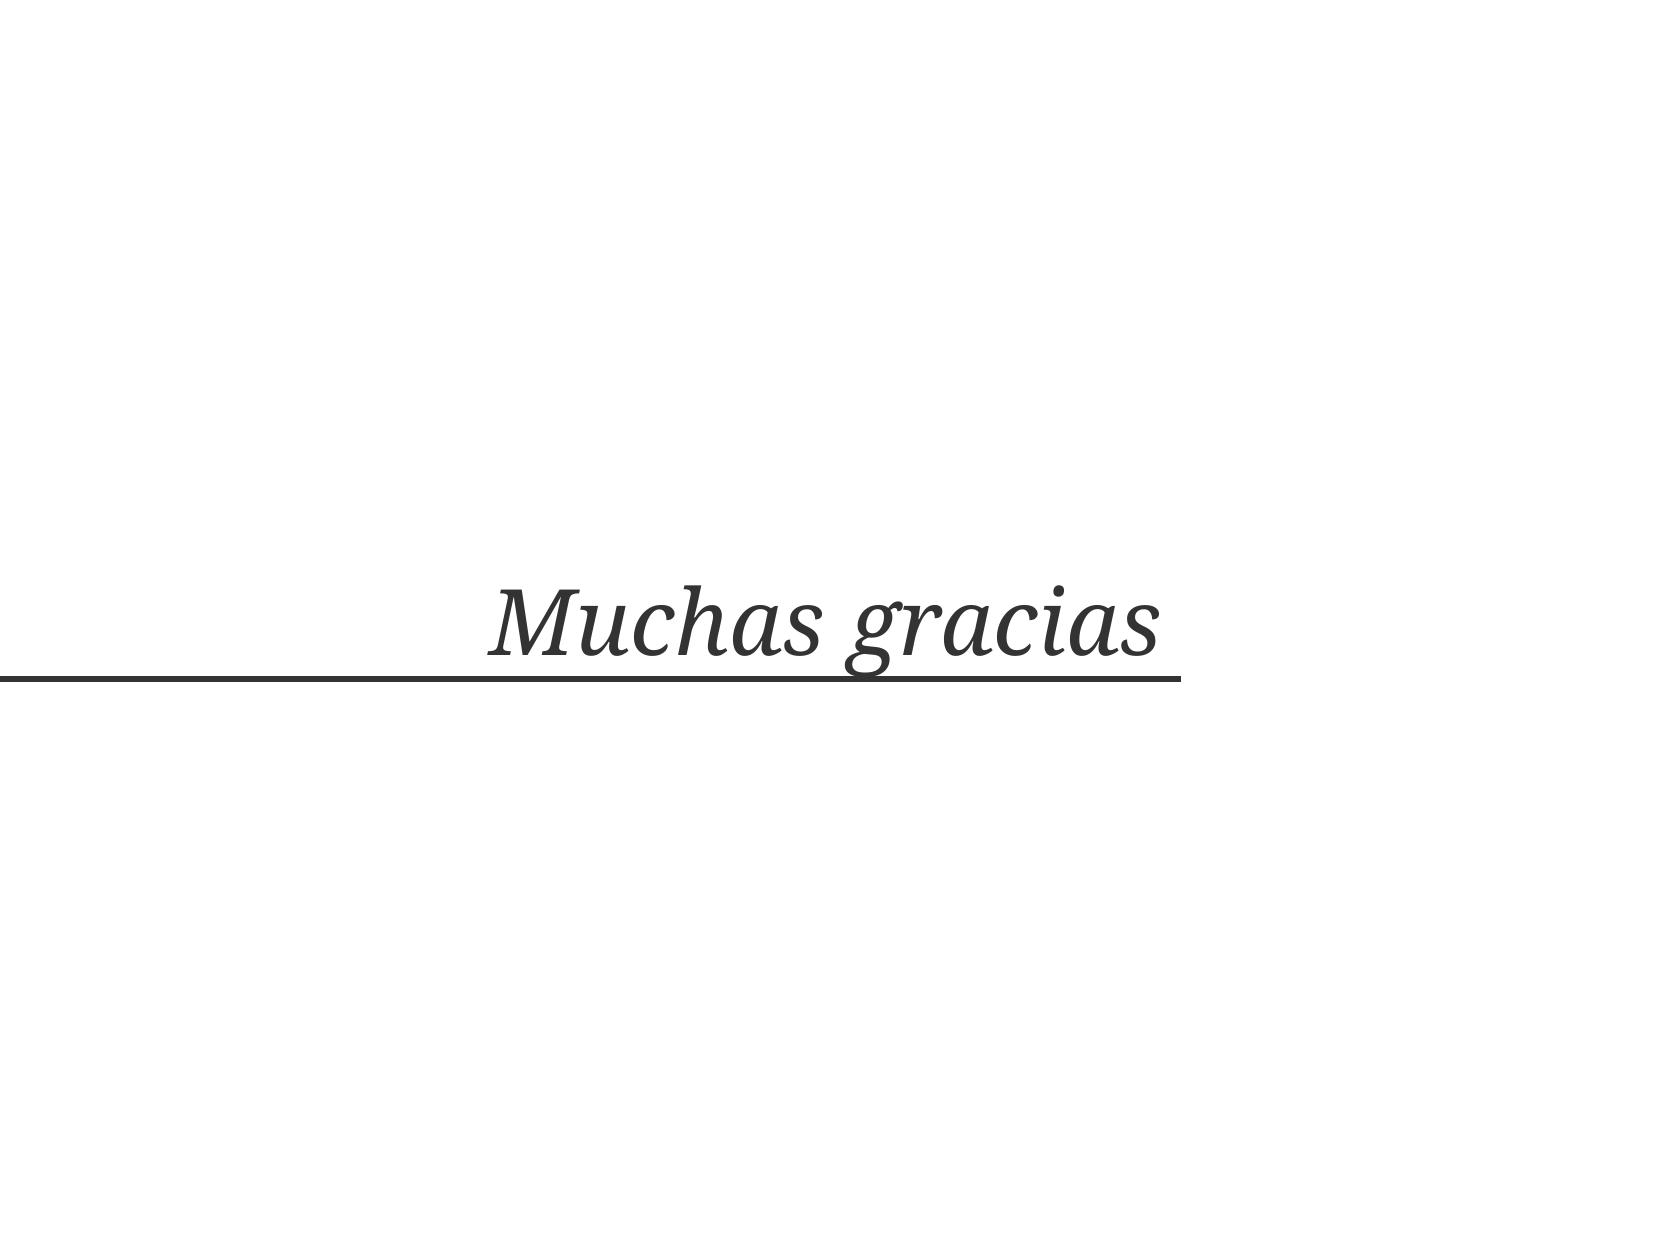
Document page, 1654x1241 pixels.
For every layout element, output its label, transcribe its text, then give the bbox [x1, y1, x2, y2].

text_box Muchas gracias [0, 0, 1654, 1241]
